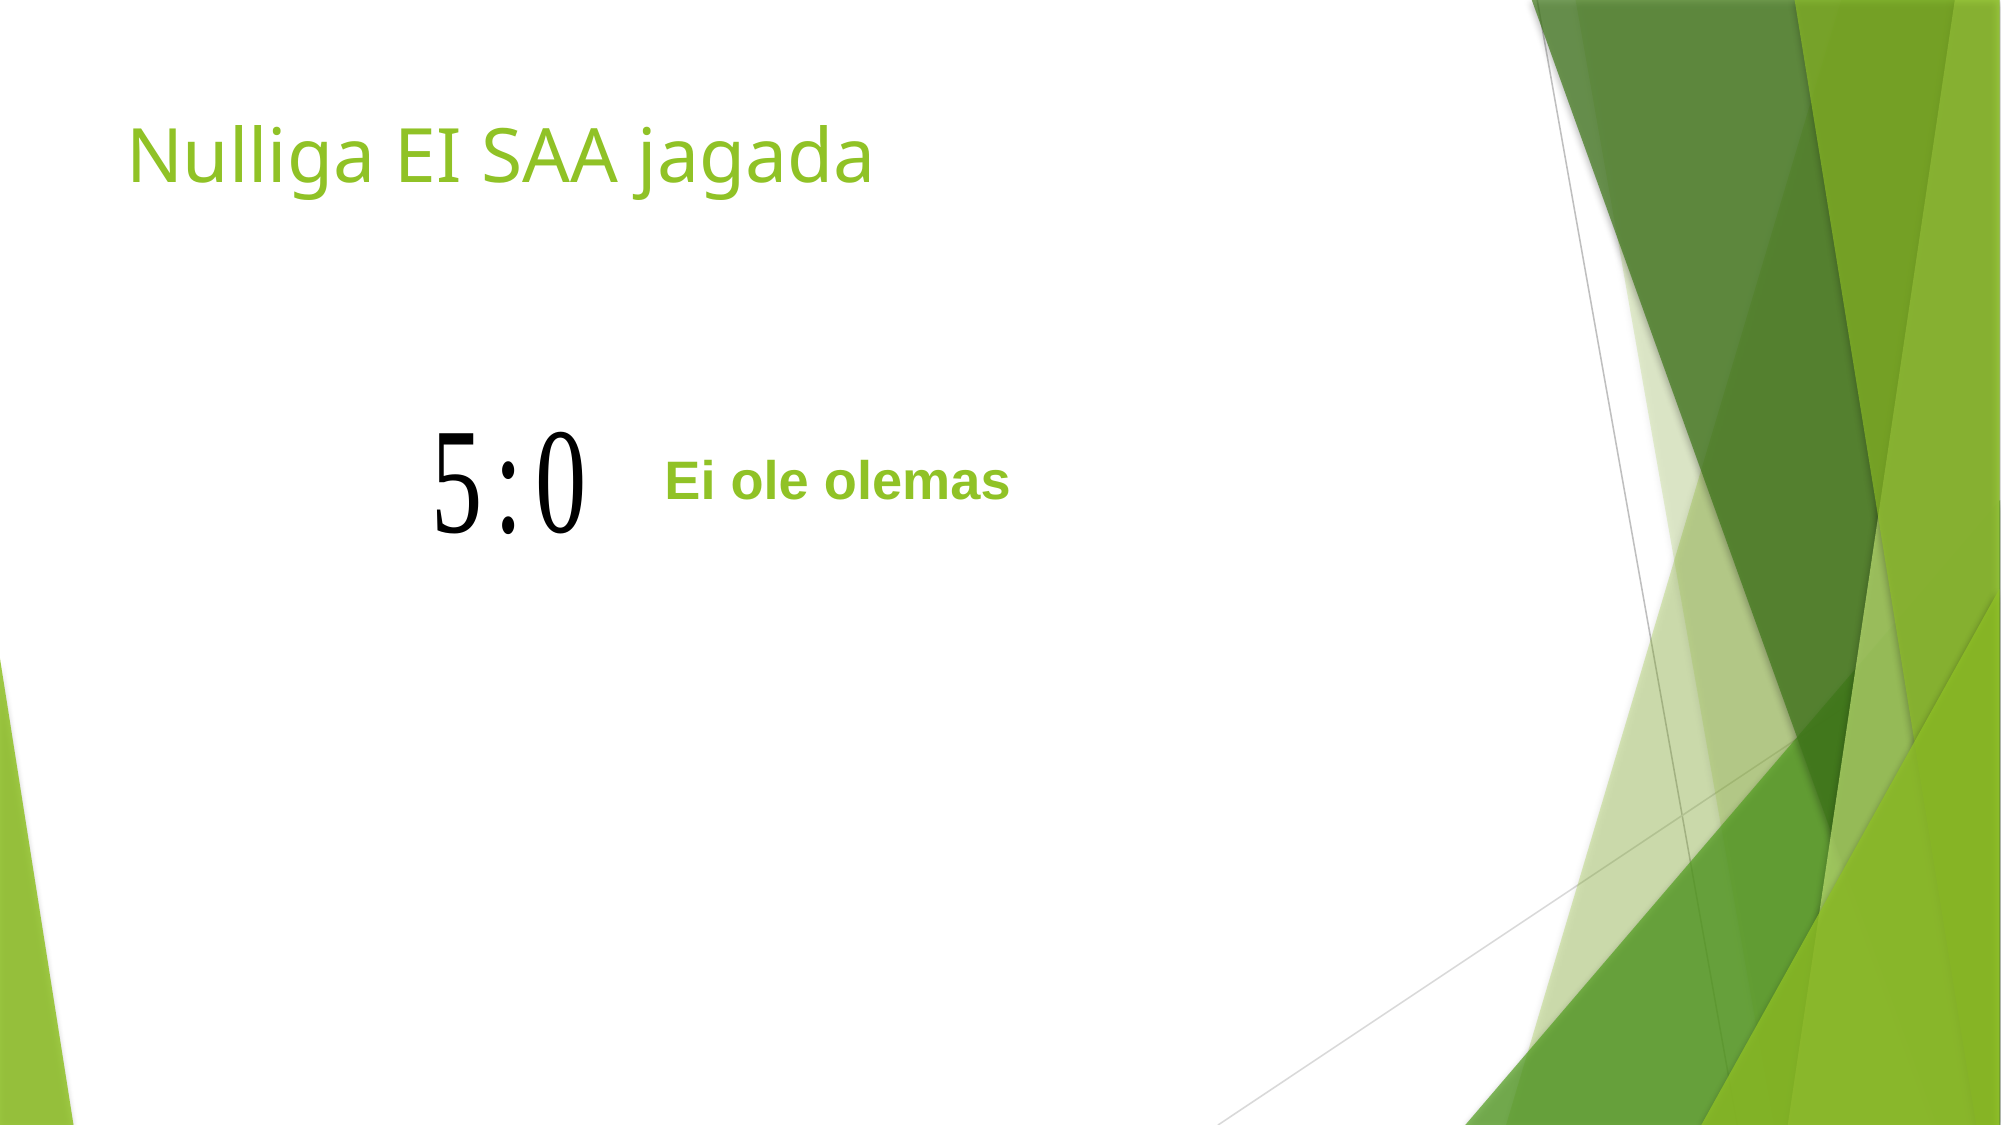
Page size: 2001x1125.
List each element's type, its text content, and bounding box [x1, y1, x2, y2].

title Nulliga EI SAA jagada [111, 99, 1522, 317]
text_box Ei ole olemas [649, 442, 1027, 519]
chart [421, 397, 598, 565]
